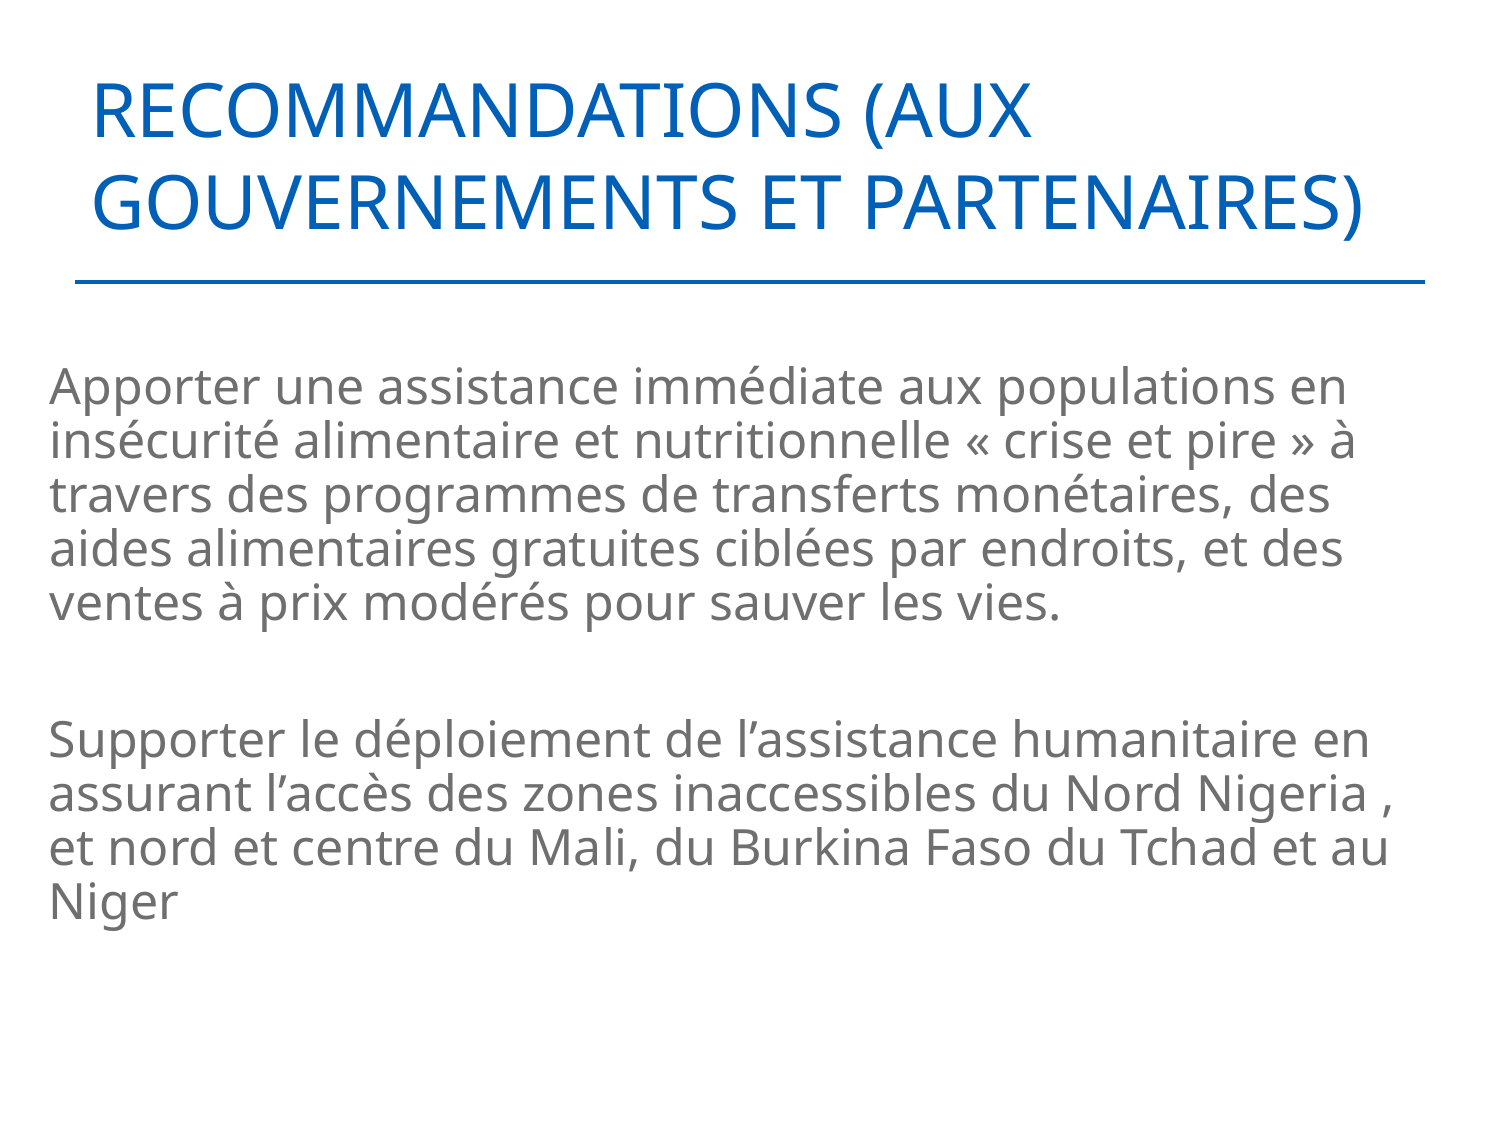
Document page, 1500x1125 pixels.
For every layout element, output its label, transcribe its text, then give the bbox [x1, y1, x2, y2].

text_box Apporter une assistance immédiate aux populations en insécurité alimentaire et nutritionnelle « crise et pire » à travers des programmes de transferts monétaires, des aides alimentaires gratuites ciblées par endroits, et des ventes à prix modérés pour sauver les vies. [34, 353, 1464, 642]
title Recommandations (aux gouvernements et partenaires) [75, 53, 1426, 271]
text_box Supporter le déploiement de l’assistance humanitaire en assurant l’accès des zones inaccessibles du Nord Nigeria , et nord et centre du Mali, du Burkina Faso du Tchad et au Niger [33, 706, 1462, 898]
